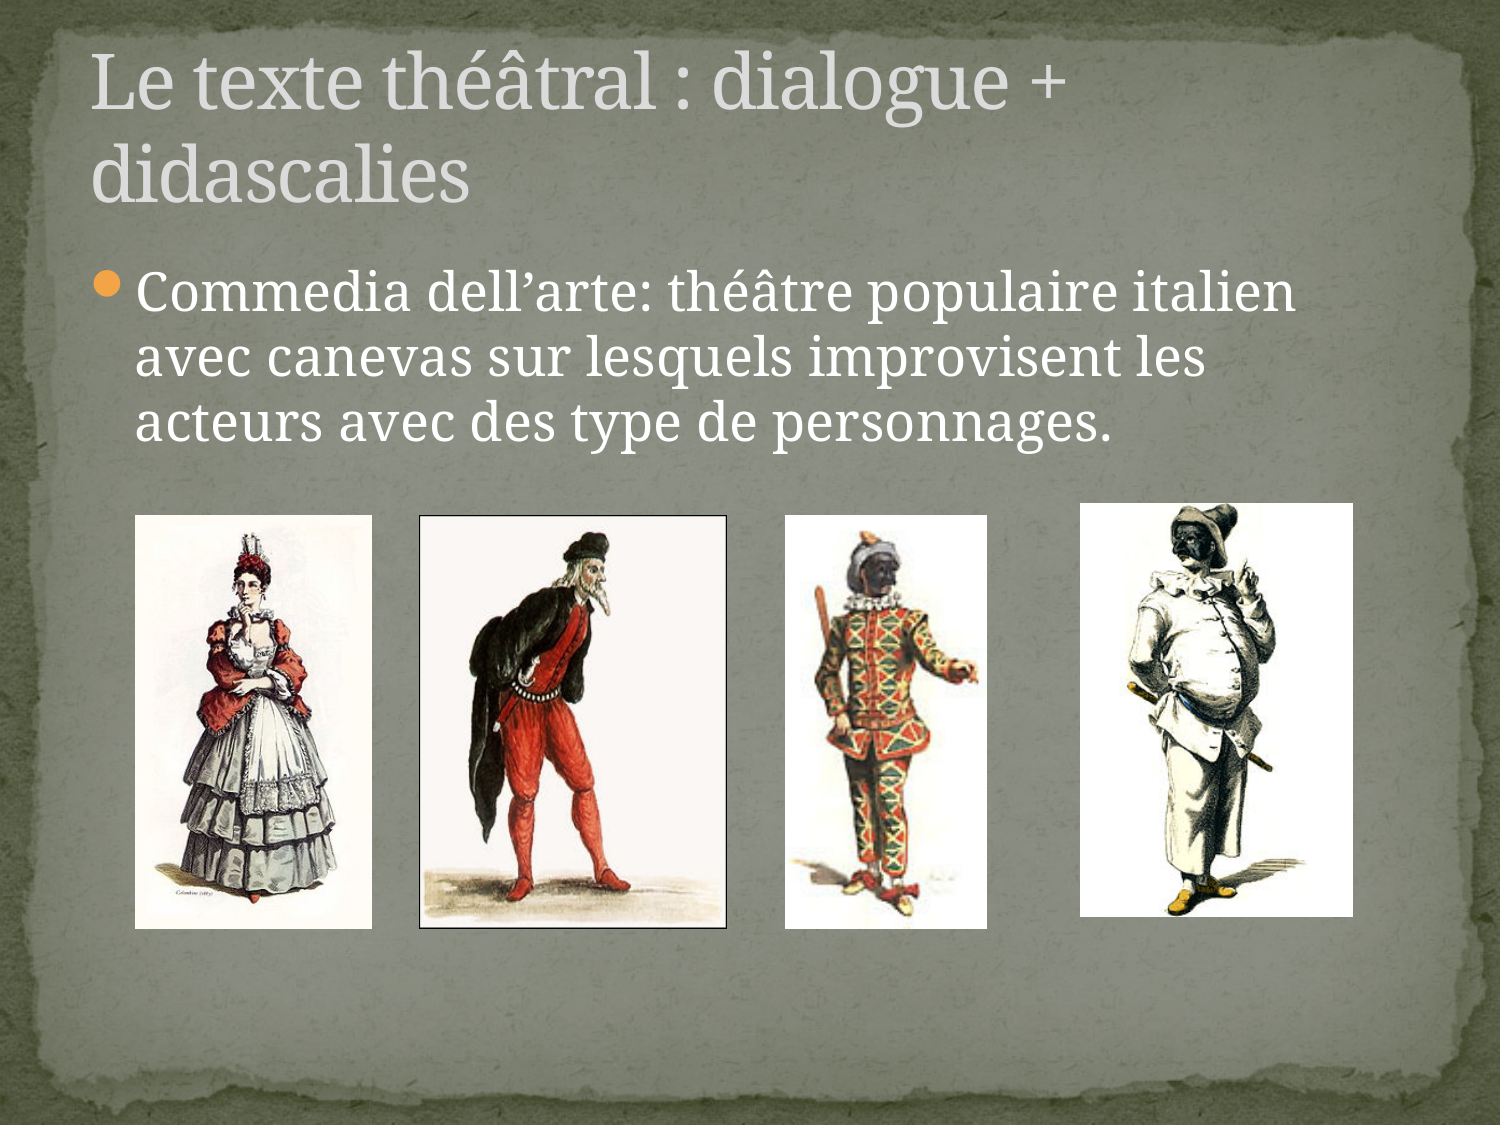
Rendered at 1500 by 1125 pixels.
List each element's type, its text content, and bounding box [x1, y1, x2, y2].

picture [0, 0, 1500, 1125]
list Commedia dell’arte: théâtre populaire italien avec canevas sur lesquels improvisent les acteurs avec des type de personnages. [75, 249, 1425, 1000]
title Le texte théâtral : dialogue + didascalies [75, 24, 1425, 225]
